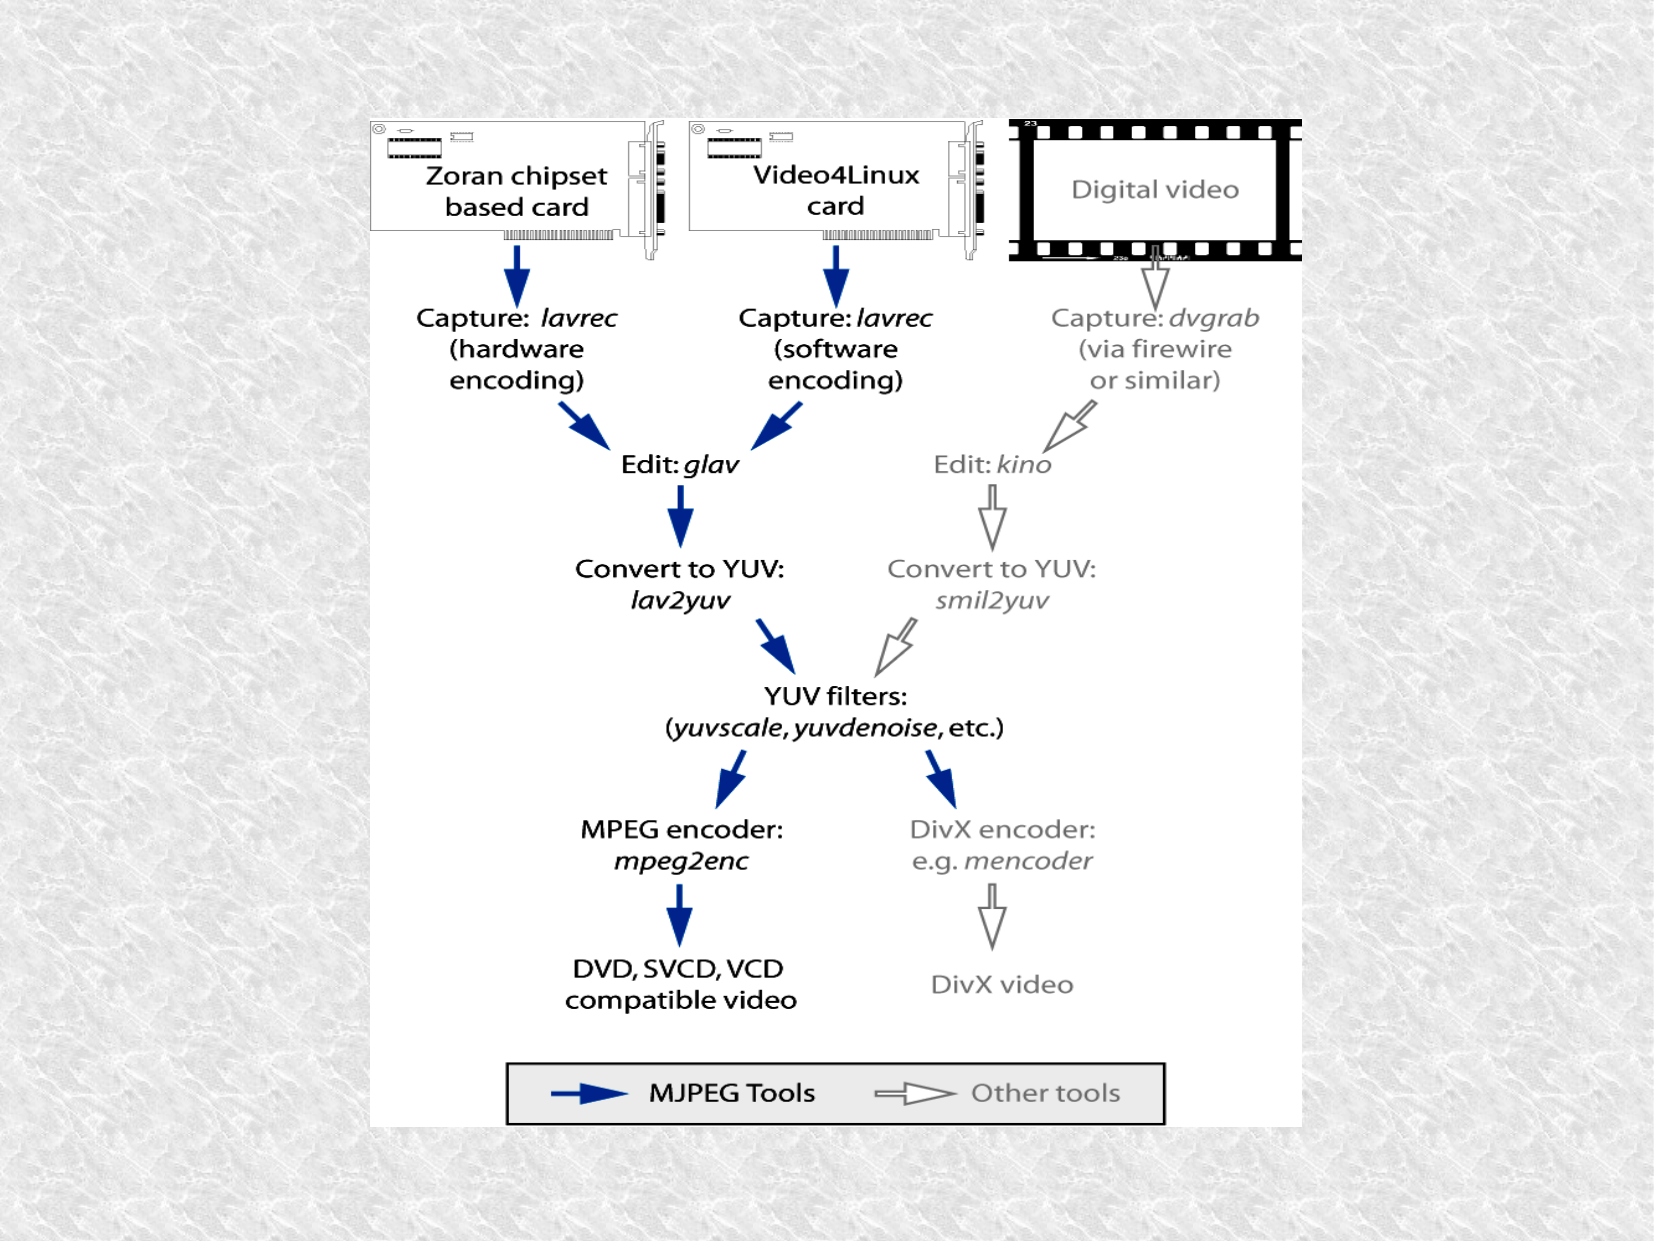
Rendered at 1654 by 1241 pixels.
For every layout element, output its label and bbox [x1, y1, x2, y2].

picture [0, 0, 1654, 1241]
chart [121, 116, 1534, 1127]
